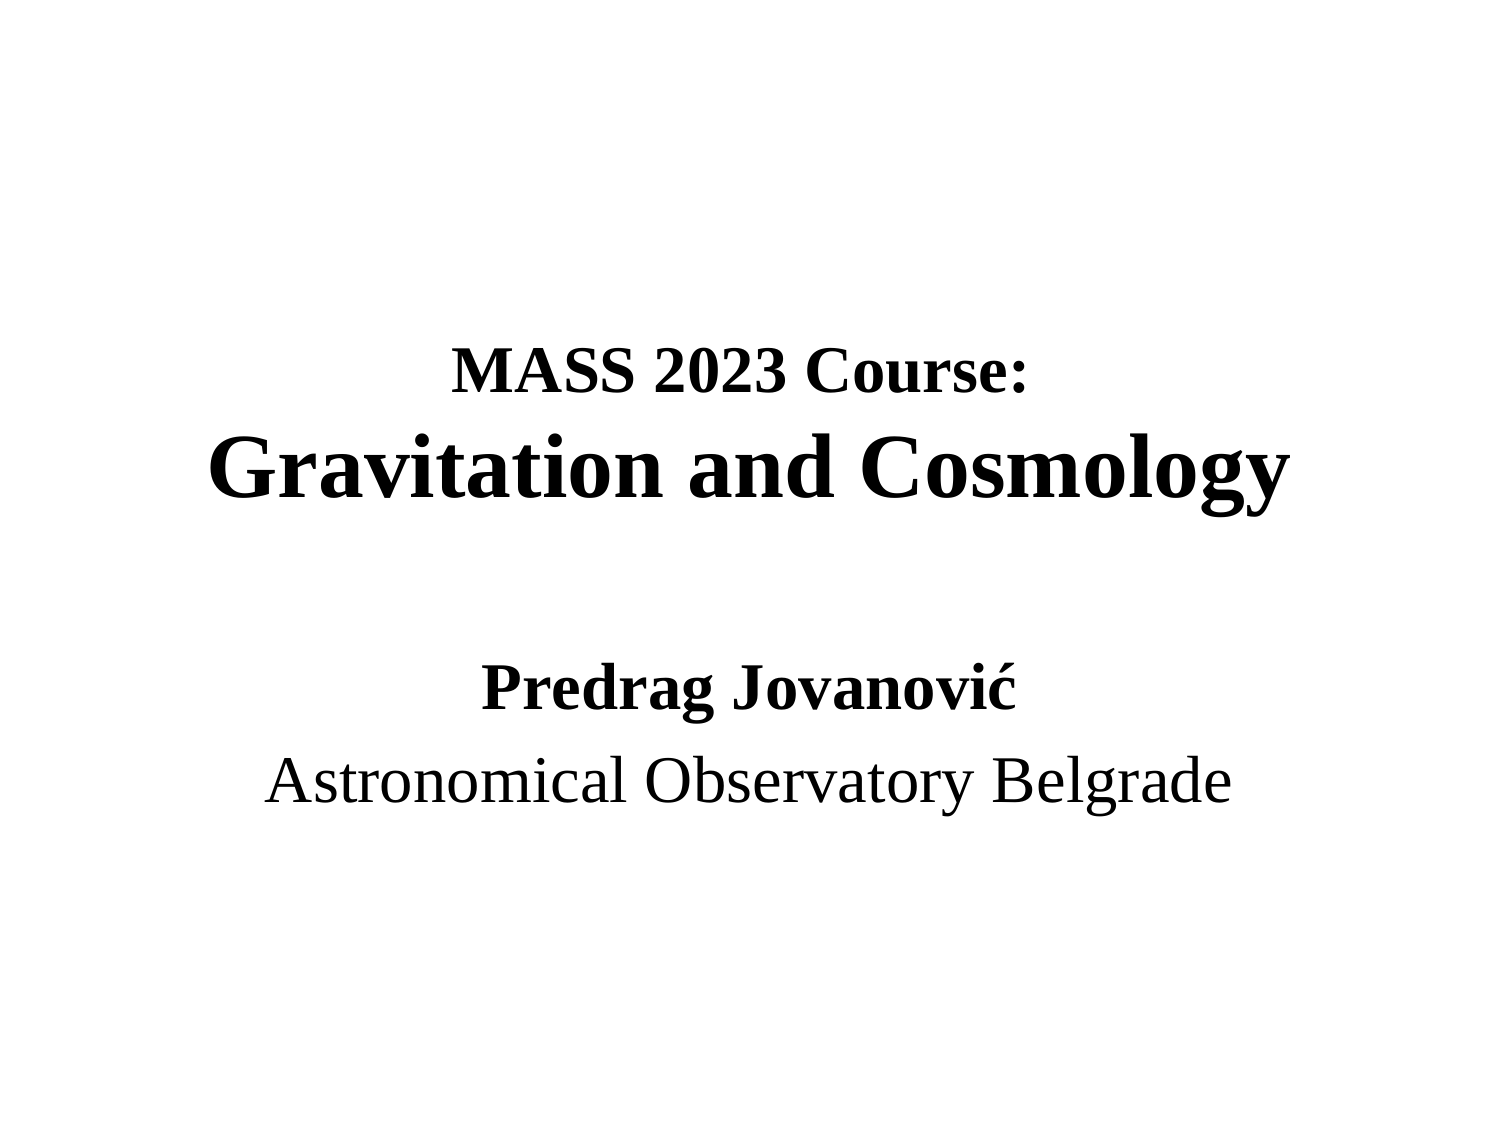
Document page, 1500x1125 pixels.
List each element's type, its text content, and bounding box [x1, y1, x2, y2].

subtitle Predrag Jovanović Astronomical Observatory Belgrade [224, 635, 1275, 836]
title MASS 2023 Course: Gravitation and Cosmology [112, 299, 1388, 542]
